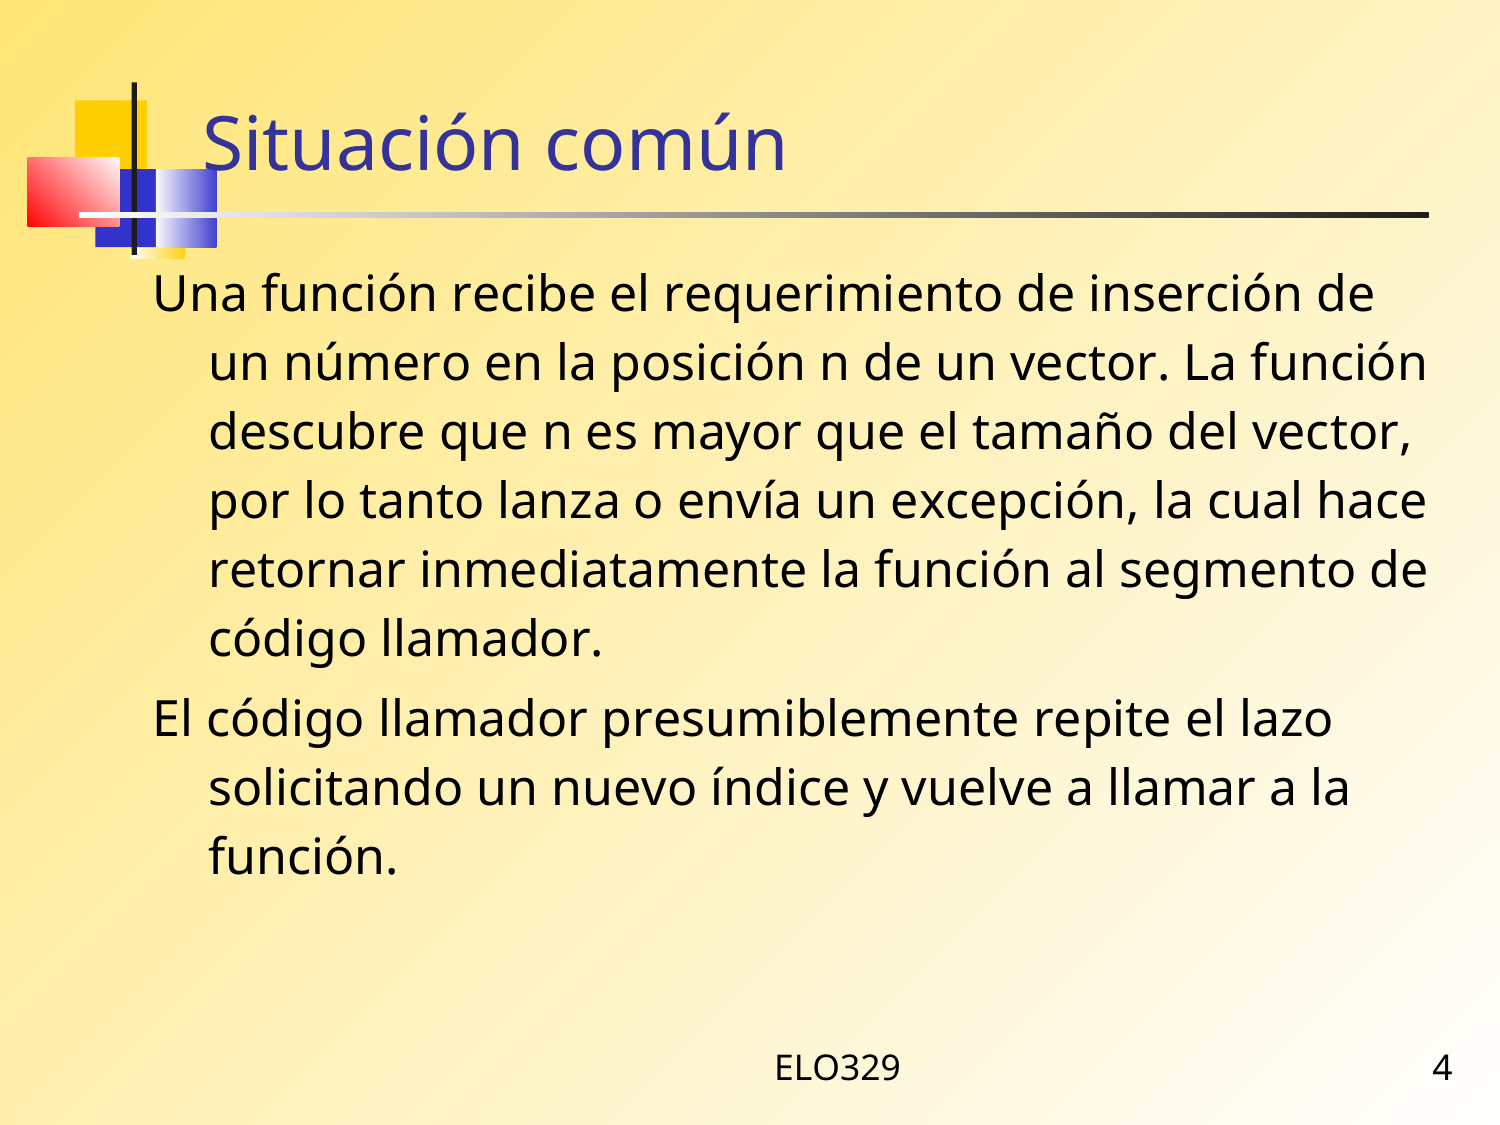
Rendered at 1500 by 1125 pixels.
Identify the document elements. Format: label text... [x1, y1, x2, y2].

title Situación común [187, 37, 1466, 201]
list Una función recibe el requerimiento de inserción de un número en la posición n de un vector. La función descubre que n es mayor que el tamaño del vector, por lo tanto lanza o envía un excepción, la cual hace retornar inmediatamente la función al segmento de código llamador. El código llamador presumiblemente repite el lazo solicitando un nuevo índice y vuelve a llamar a la función. [137, 249, 1463, 1013]
